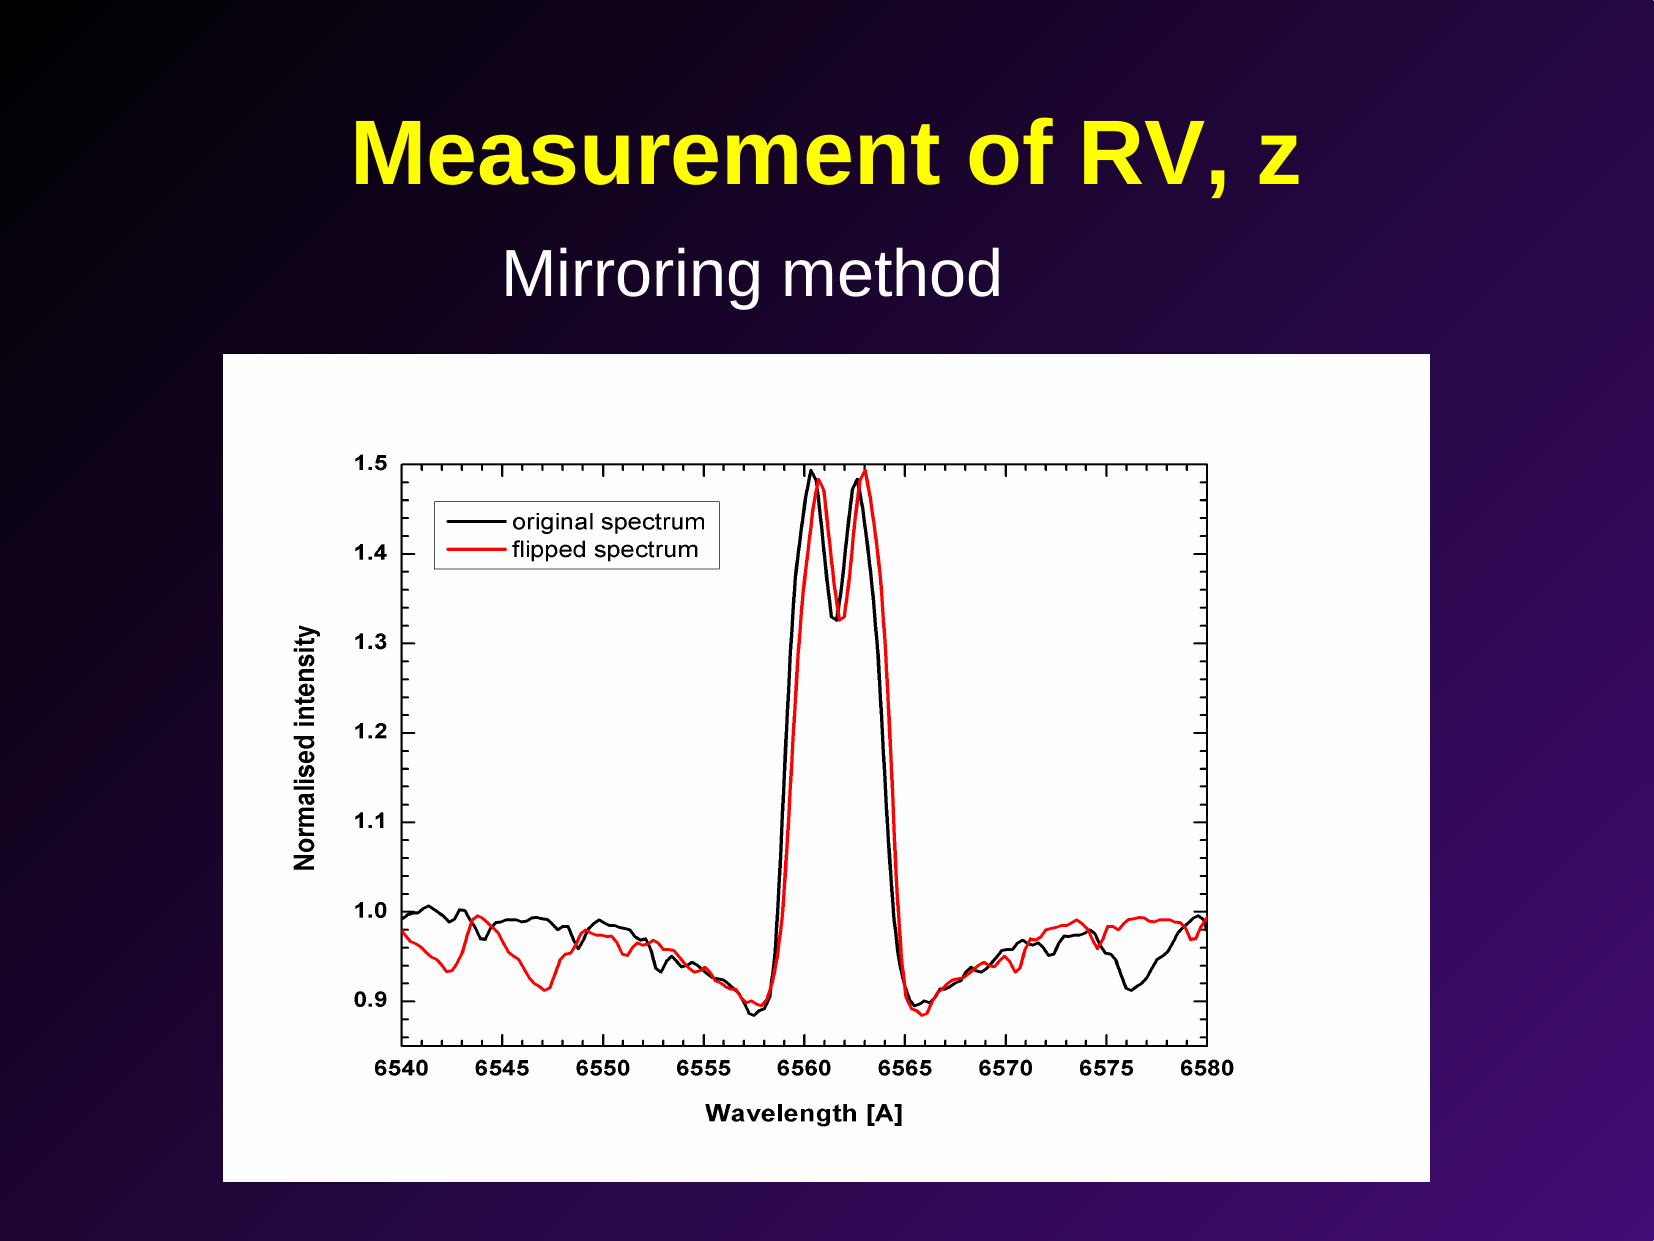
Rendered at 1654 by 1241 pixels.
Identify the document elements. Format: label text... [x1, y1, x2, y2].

title Measurement of RV, z [82, 49, 1571, 257]
picture [223, 354, 1430, 1182]
list Mirroring method [413, 236, 1075, 354]
